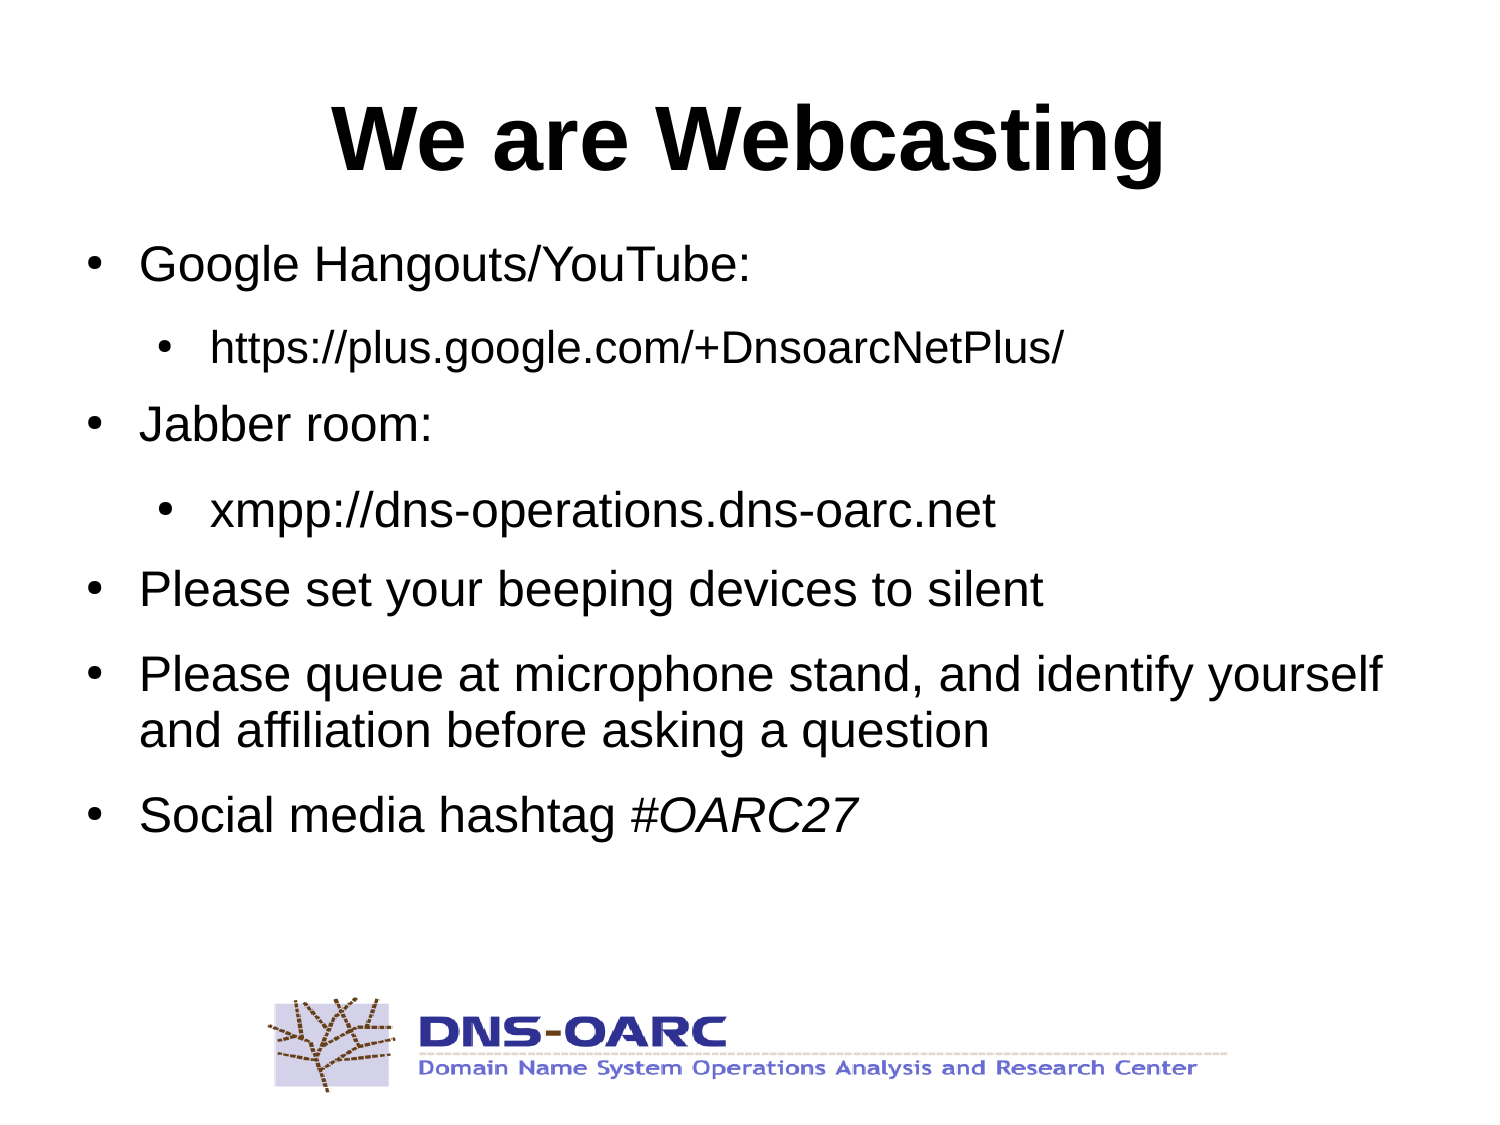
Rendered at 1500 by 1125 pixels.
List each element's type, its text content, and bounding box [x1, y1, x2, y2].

title We are Webcasting [75, 44, 1425, 233]
picture [214, 991, 1259, 1099]
list Google Hangouts/YouTube: https://plus.google.com/+DnsoarcNetPlus/ Jabber room: xmpp://dns-operations.dns-oarc.net Please set your beeping devices to silent Please queue at microphone stand, and identify yourself and affiliation before asking a question Social media hashtag #OARC27 [68, 236, 1432, 889]
